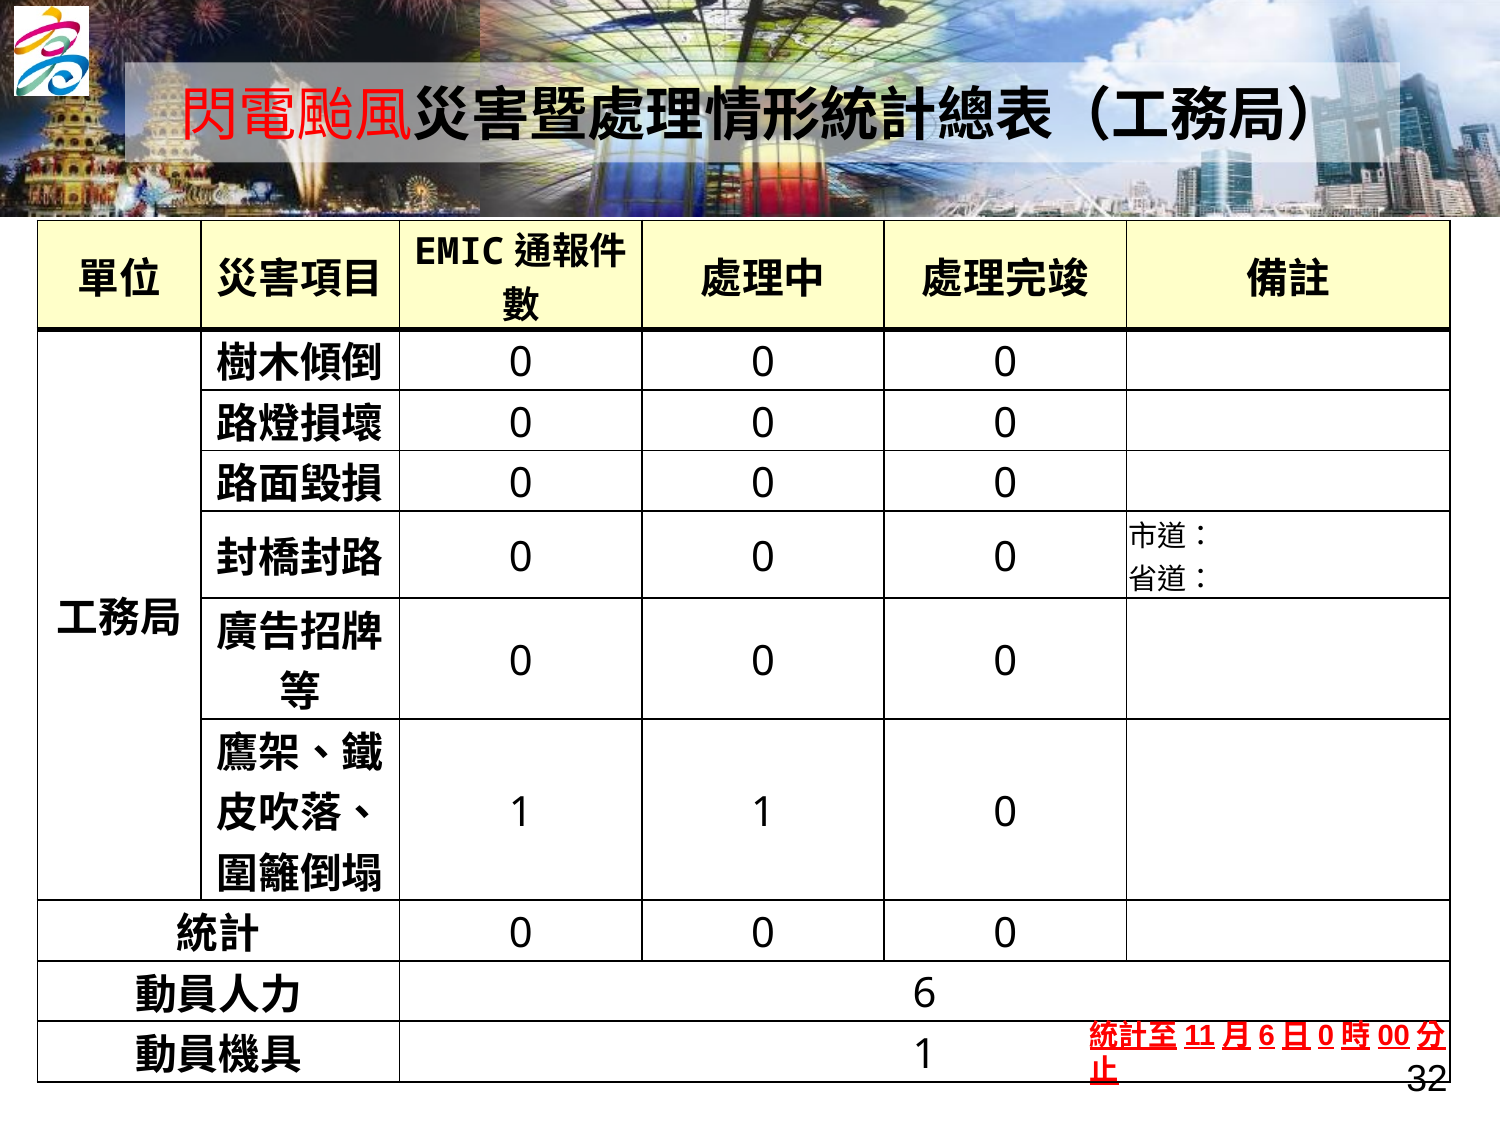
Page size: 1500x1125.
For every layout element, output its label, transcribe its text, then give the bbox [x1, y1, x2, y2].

table_cell 1 [643, 720, 883, 899]
table_cell 路面毀損 [202, 451, 399, 510]
table_cell 0 [400, 451, 641, 510]
table_cell 0 [643, 451, 883, 510]
table_header EMIC通報件數 [400, 221, 641, 327]
table_cell [1127, 332, 1449, 389]
table_cell 動員人力 [38, 962, 399, 1020]
table_cell 統計 [38, 901, 399, 960]
table_cell 封橋封路 [202, 512, 399, 597]
table_cell 路燈損壞 [202, 391, 399, 450]
table_cell 動員機具 [38, 1022, 399, 1081]
title 閃電颱風災害暨處理情形統計總表（工務局） [125, 62, 1400, 163]
table_cell 0 [400, 512, 641, 597]
table_cell 樹木傾倒 [202, 332, 399, 389]
table_cell 0 [885, 599, 1126, 718]
table_cell 0 [885, 512, 1126, 597]
table_cell 0 [643, 391, 883, 450]
table_cell 0 [643, 332, 883, 389]
table_header 處理完竣 [885, 221, 1126, 327]
table_cell 1 [400, 720, 641, 899]
table_cell 廣告招牌等 [202, 599, 399, 718]
table_cell 0 [400, 599, 641, 718]
table_cell 工務局 [38, 332, 200, 899]
table_cell 0 [885, 901, 1126, 960]
table_cell 0 [400, 332, 641, 389]
table_cell 6 [400, 962, 1449, 1020]
text_box 統計至11月6日0時00分止 [1074, 1008, 1474, 1125]
table_cell [1127, 901, 1449, 960]
table_cell 0 [885, 451, 1126, 510]
table_cell 0 [400, 901, 641, 960]
table_header 備註 [1127, 221, 1449, 327]
table_cell 0 [643, 512, 883, 597]
table_cell 0 [400, 391, 641, 450]
table_cell 鷹架、鐵皮吹落、 圍籬倒塌 [202, 720, 399, 899]
table_cell 0 [885, 391, 1126, 450]
picture [0, 0, 1500, 217]
table_cell [1127, 720, 1449, 899]
table_cell 1 [400, 1022, 1074, 1081]
table_cell 市道： 省道： [1127, 512, 1449, 597]
table_cell 0 [643, 599, 883, 718]
table_cell 0 [885, 720, 1126, 899]
table_header 處理中 [643, 221, 883, 327]
table_cell [1127, 451, 1449, 510]
table_cell 0 [643, 901, 883, 960]
table_header 單位 [38, 221, 200, 327]
table_cell [1127, 599, 1449, 718]
table_cell 0 [885, 332, 1126, 389]
table_cell [1127, 391, 1449, 450]
table_header 災害項目 [202, 221, 399, 327]
